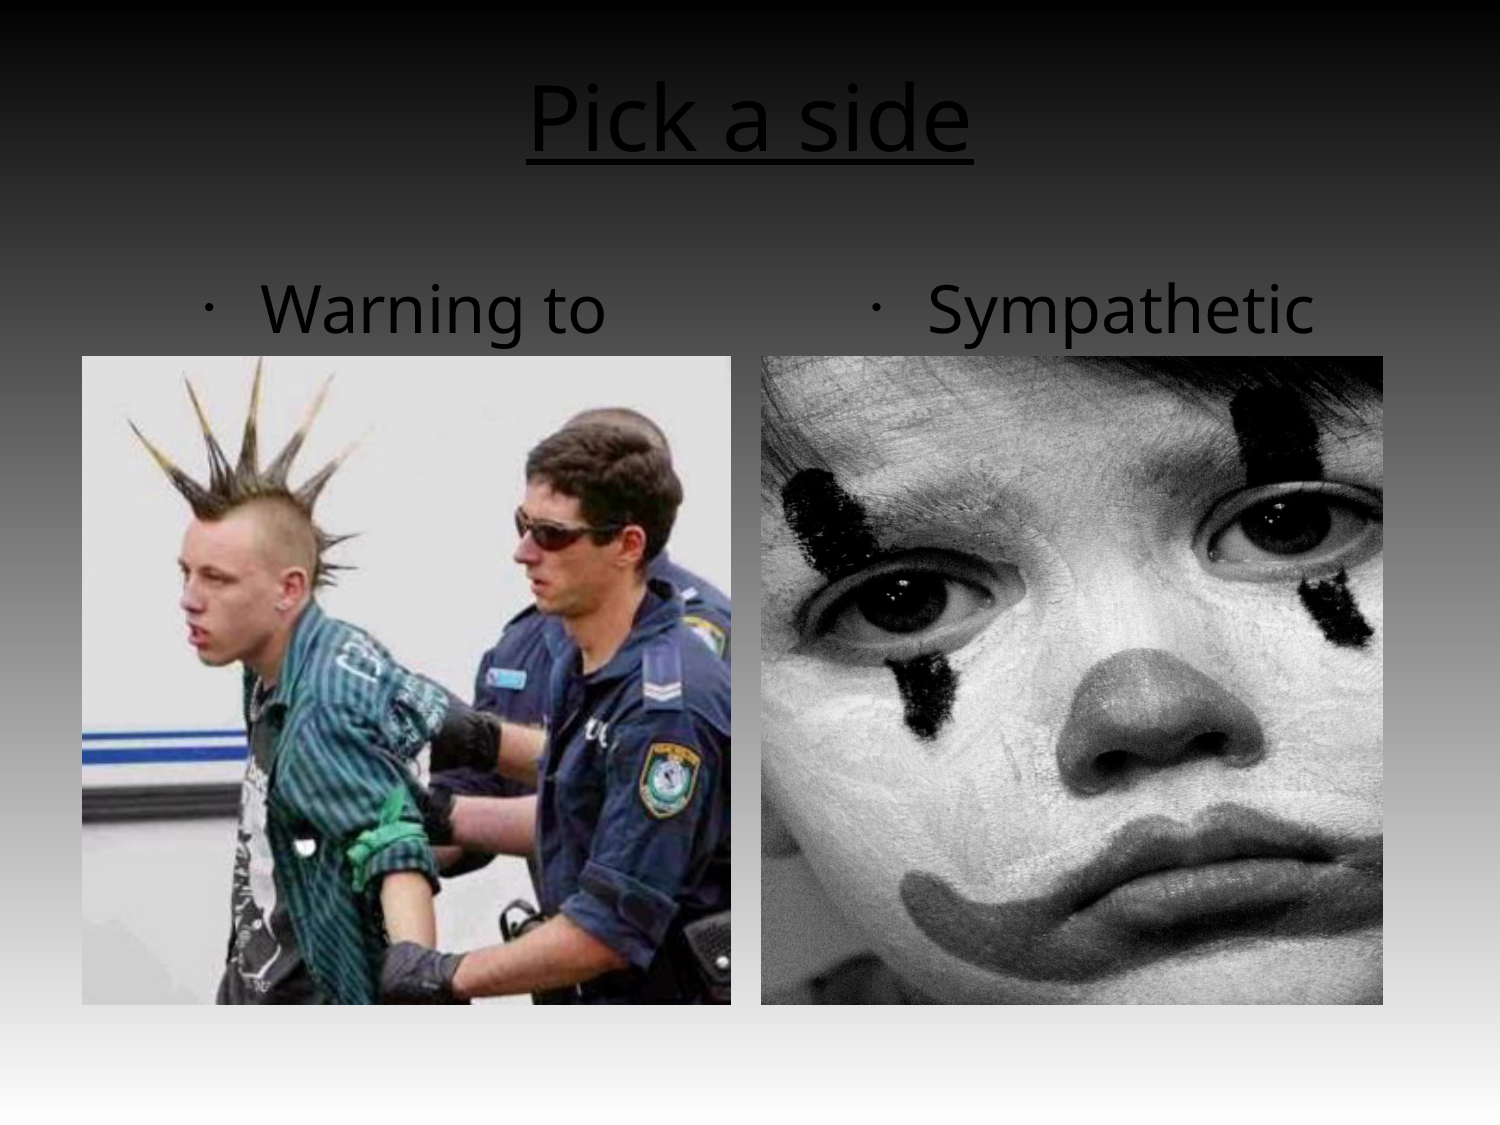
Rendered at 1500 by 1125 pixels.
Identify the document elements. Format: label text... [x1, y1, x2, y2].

picture [761, 356, 1383, 1005]
list Sympathetic [761, 251, 1425, 357]
list Warning to society [75, 251, 738, 357]
title Pick a side [75, 45, 1425, 233]
picture [82, 356, 731, 1005]
